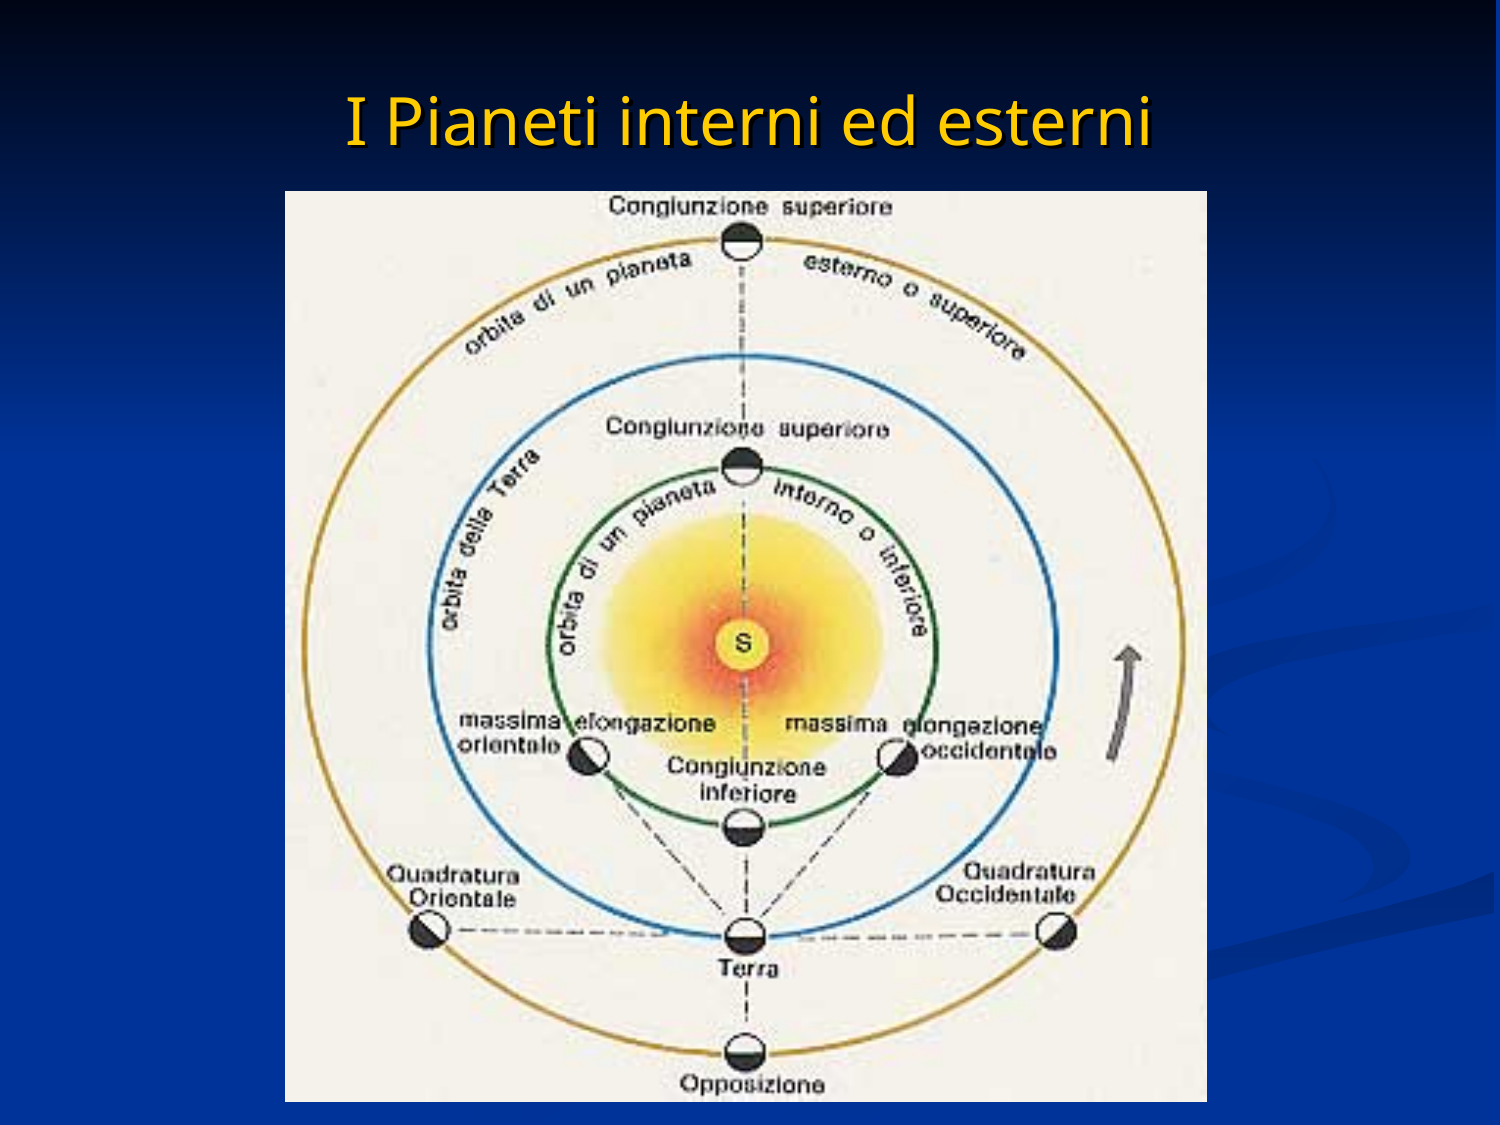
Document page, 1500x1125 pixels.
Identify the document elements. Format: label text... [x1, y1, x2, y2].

picture [285, 191, 1207, 1102]
text_box I Pianeti interni ed esterni [35, 70, 1465, 178]
